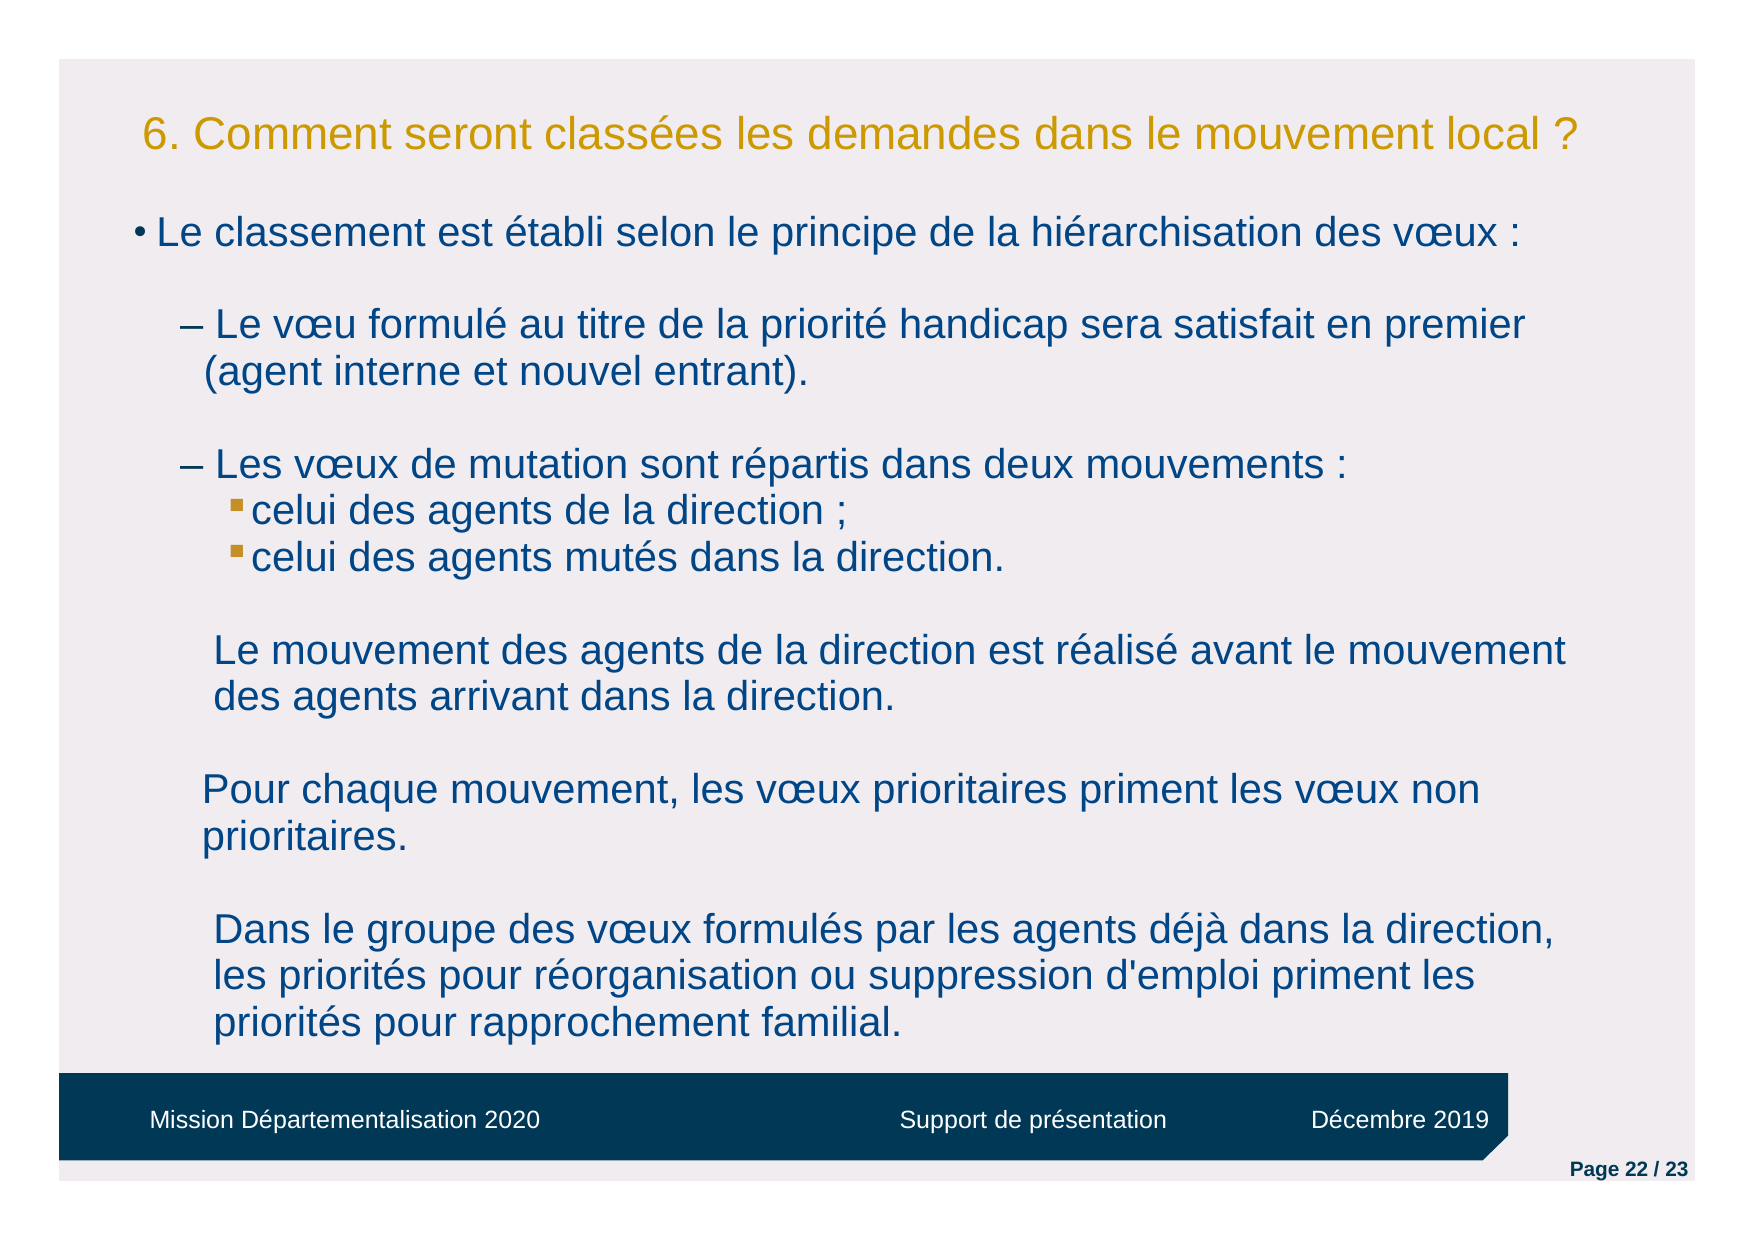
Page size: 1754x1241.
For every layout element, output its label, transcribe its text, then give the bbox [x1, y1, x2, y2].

text_box Le classement est établi selon le principe de la hiérarchisation des vœux : Le vœu formulé au titre de la priorité handicap sera satisfait en premier (agent interne et nouvel entrant). Les vœux de mutation sont répartis dans deux mouvements : celui des agents de la direction ; celui des agents mutés dans la direction. Le mouvement des agents de la direction est réalisé avant le mouvement des agents arrivant dans la direction. Pour chaque mouvement, les vœux prioritaires priment les vœux non prioritaires. Dans le groupe des vœux formulés par les agents déjà dans la direction, les priorités pour réorganisation ou suppression d'emploi priment les priorités pour rapprochement familial. [118, 200, 1625, 1058]
text_box [118, 1058, 1625, 1211]
title 6. Comment seront classées les demandes dans le mouvement local ? [142, 61, 1595, 200]
